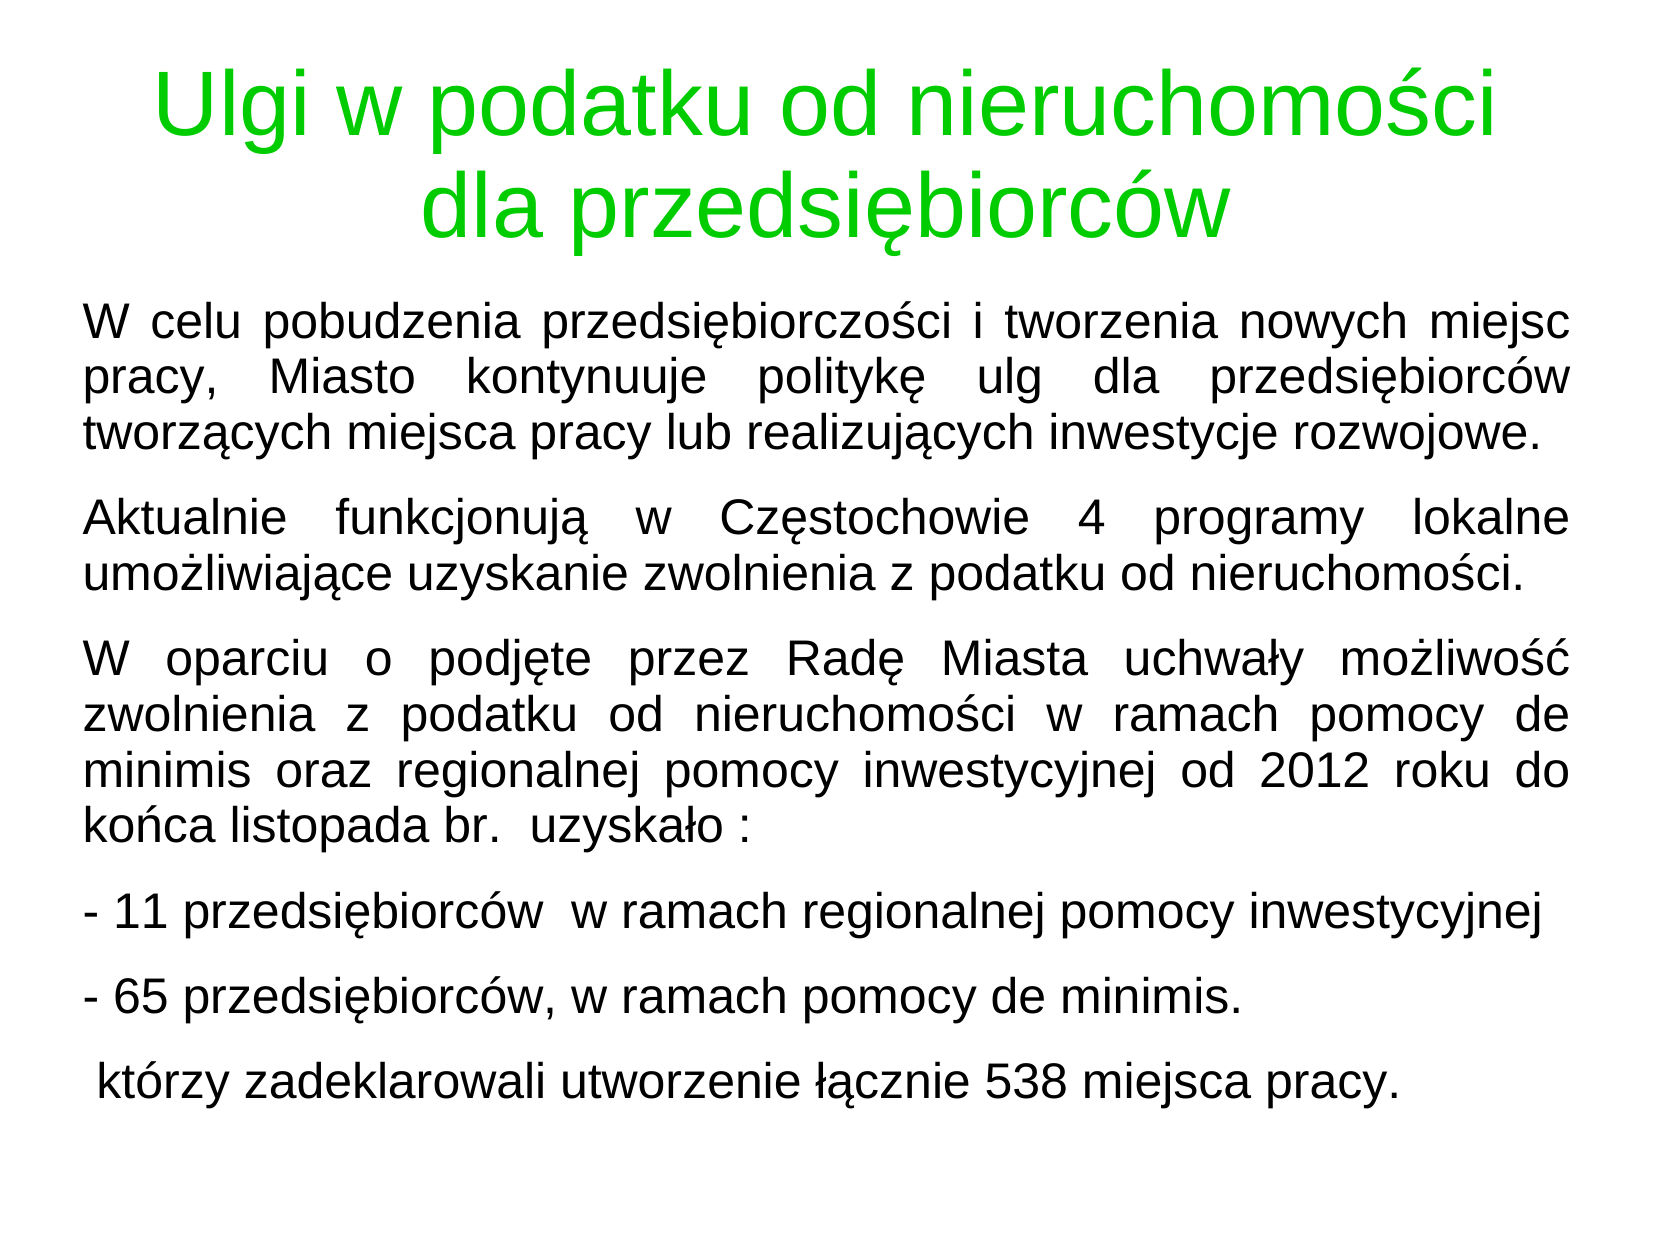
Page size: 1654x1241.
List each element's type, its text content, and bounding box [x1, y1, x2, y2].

title Ulgi w podatku od nieruchomości dla przedsiębiorców [82, 49, 1571, 257]
list W celu pobudzenia przedsiębiorczości i tworzenia nowych miejsc pracy, Miasto kontynuuje politykę ulg dla przedsiębiorców tworzących miejsca pracy lub realizujących inwestycje rozwojowe. Aktualnie funkcjonują w Częstochowie 4 programy lokalne umożliwiające uzyskanie zwolnienia z podatku od nieruchomości. W oparciu o podjęte przez Radę Miasta uchwały możliwość zwolnienia z podatku od nieruchomości w ramach pomocy de minimis oraz regionalnej pomocy inwestycyjnej od 2012 roku do końca listopada br. uzyskało : - 11 przedsiębiorców w ramach regionalnej pomocy inwestycyjnej - 65 przedsiębiorców, w ramach pomocy de minimis. którzy zadeklarowali utworzenie łącznie 538 miejsca pracy. [82, 290, 1571, 1109]
